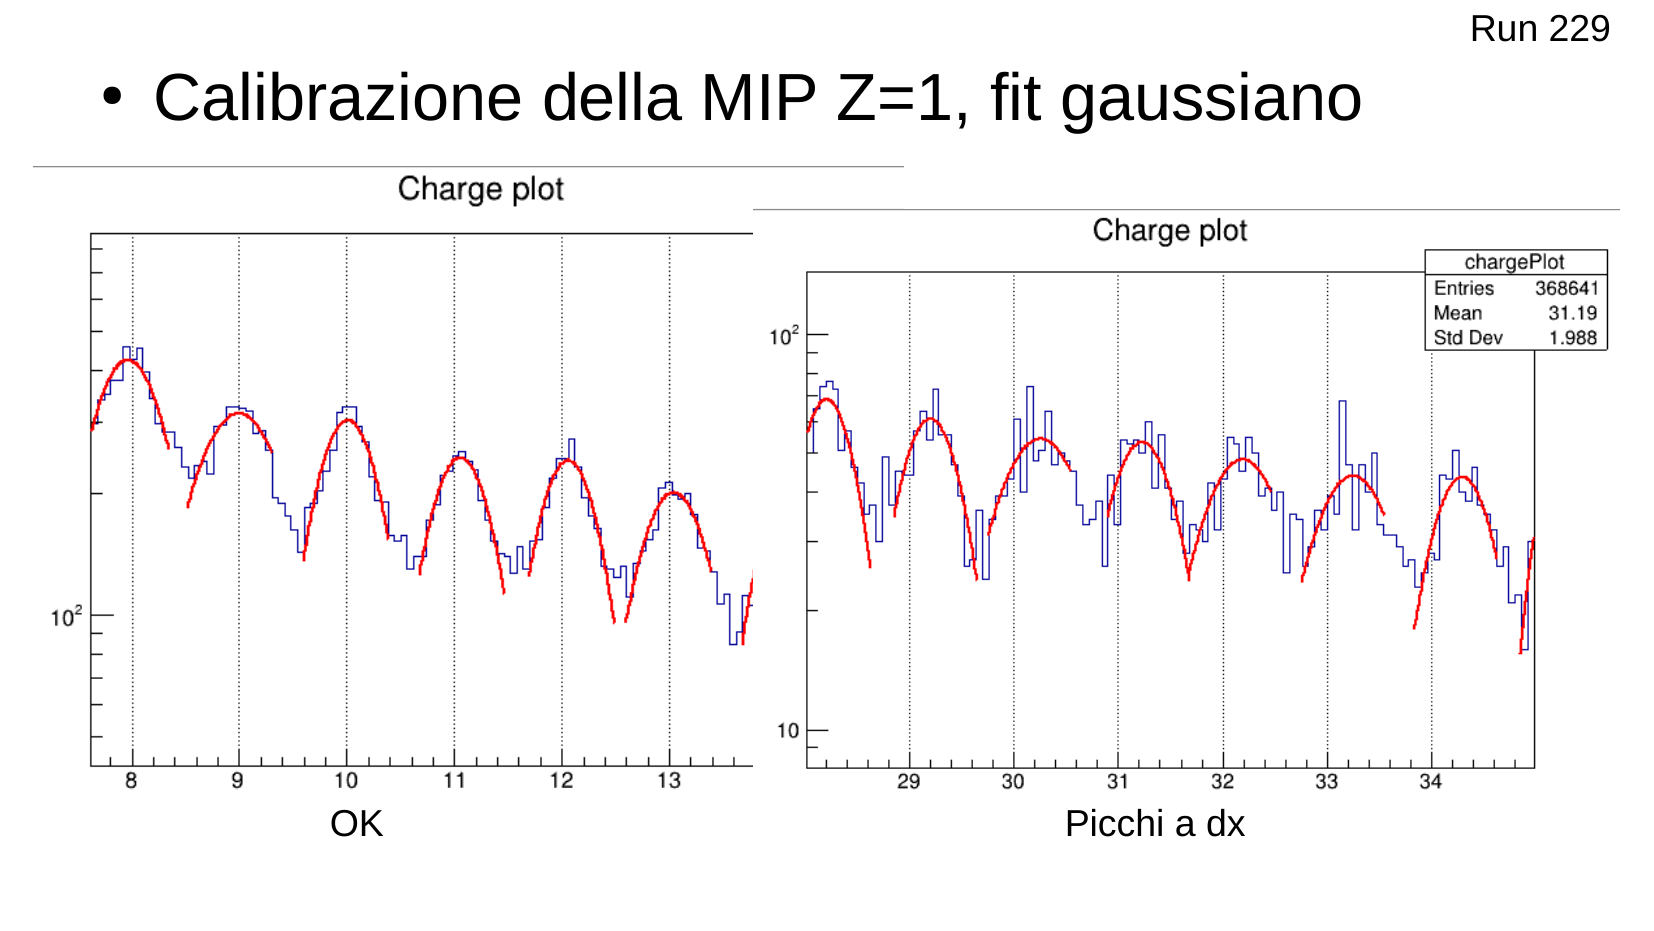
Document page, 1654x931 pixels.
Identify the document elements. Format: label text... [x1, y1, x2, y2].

picture [33, 166, 1620, 796]
text_box Picchi a dx [1050, 795, 1291, 856]
list Calibrazione della MIP Z=1, fit gaussiano [82, 60, 1571, 209]
text_box Run 229 [1455, 0, 1654, 61]
text_box OK [315, 795, 556, 856]
